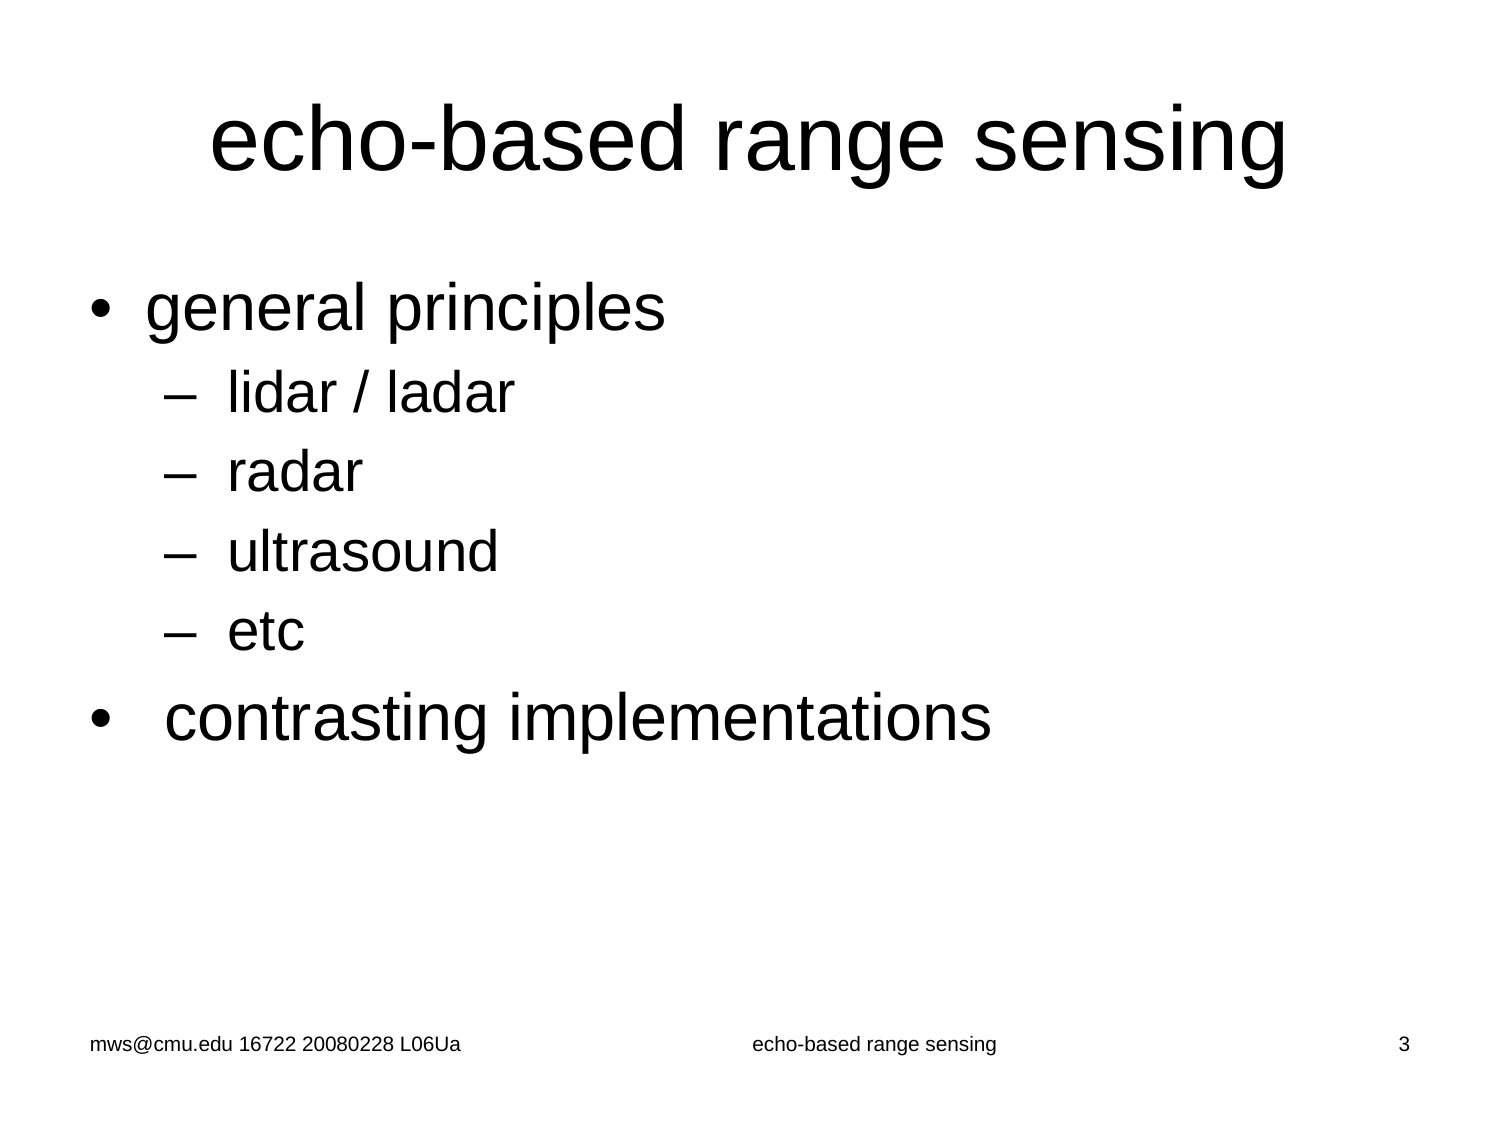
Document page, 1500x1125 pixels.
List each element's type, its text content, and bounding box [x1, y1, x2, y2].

list general principles lidar / ladar radar ultrasound etc contrasting implementations [75, 262, 1426, 1006]
title echo-based range sensing [75, 45, 1426, 233]
